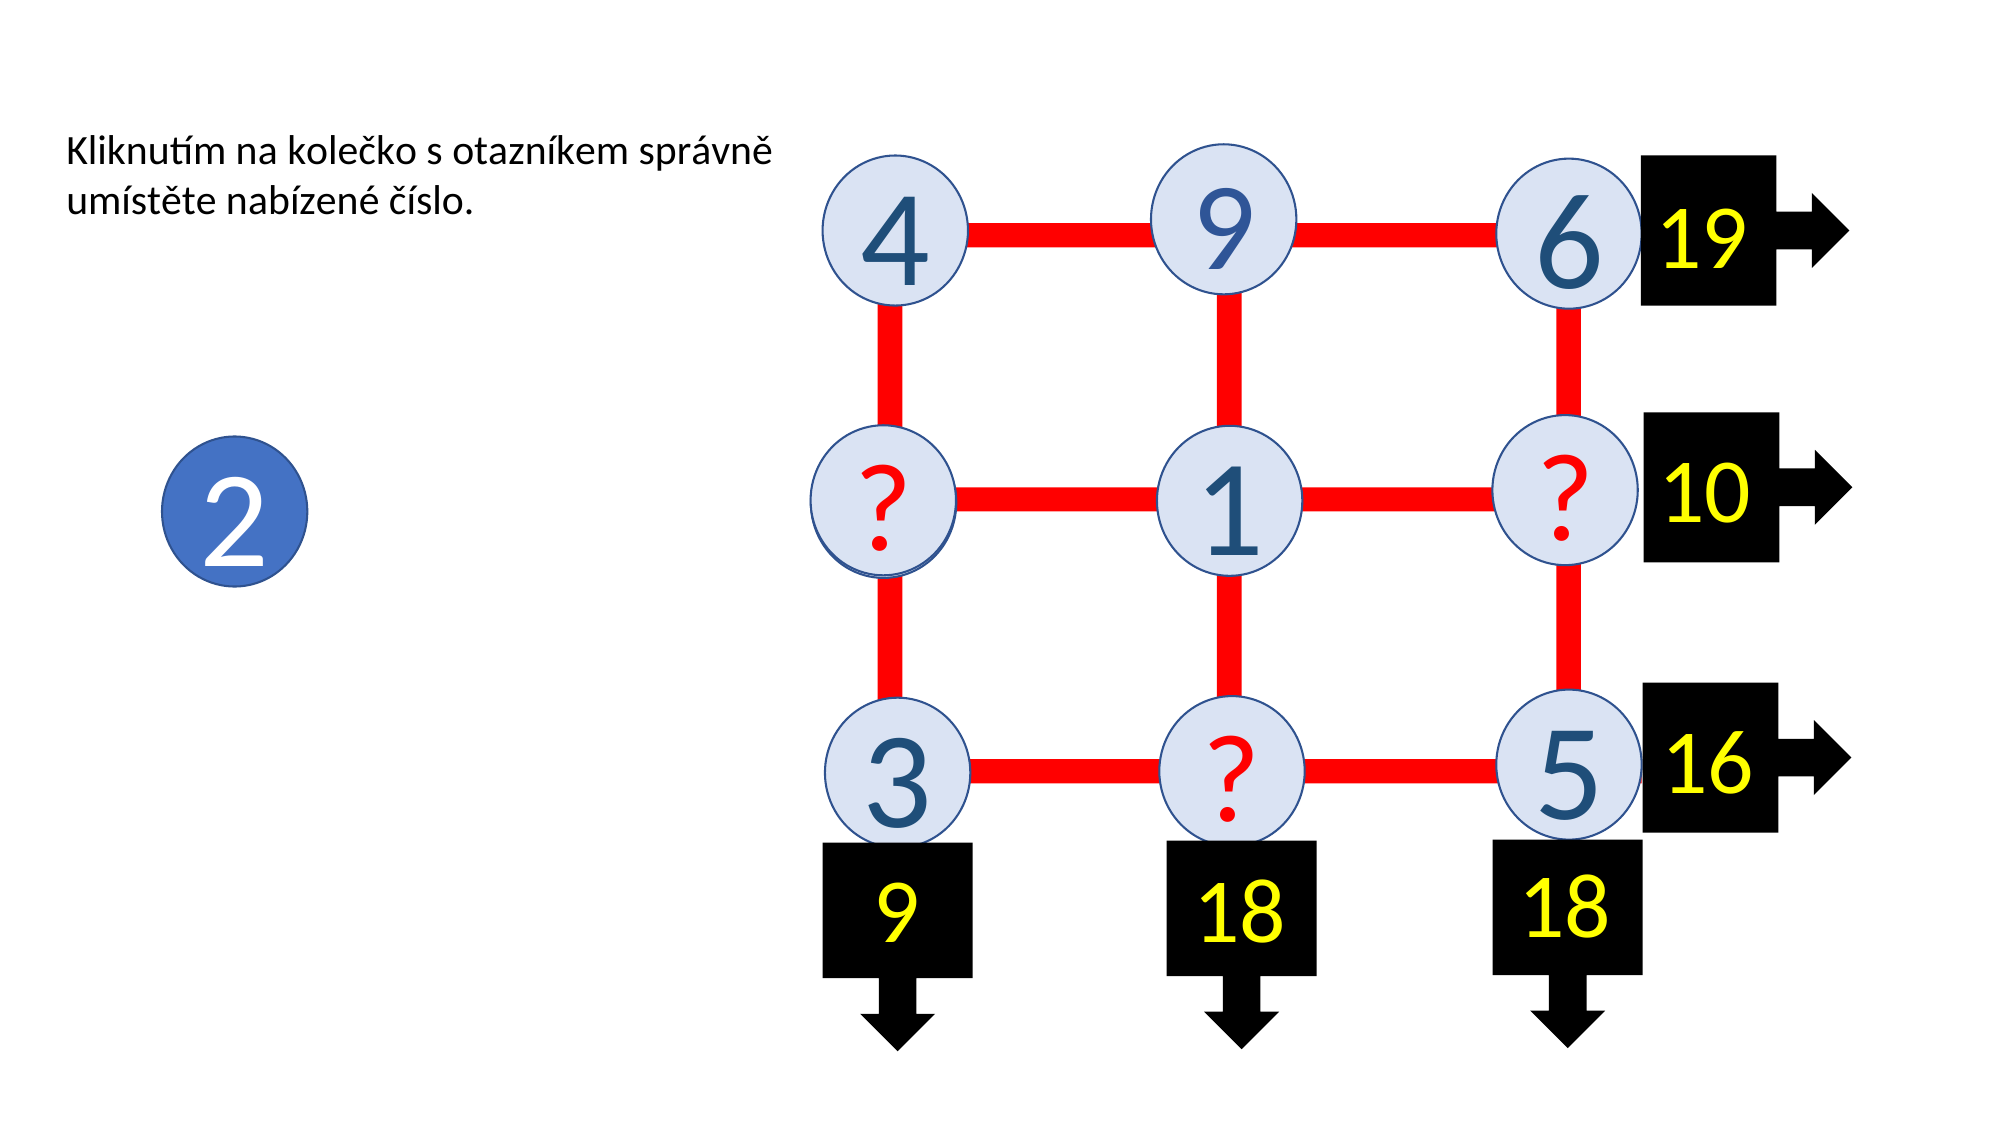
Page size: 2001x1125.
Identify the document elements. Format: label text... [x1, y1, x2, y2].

text_box [1216, 575, 1242, 697]
text_box [877, 304, 903, 427]
text_box [1166, 840, 1317, 1050]
text_box [1640, 682, 1852, 833]
text_box 18 [1503, 837, 1627, 964]
text_box [1640, 155, 1850, 306]
text_box [1304, 759, 1498, 784]
text_box 1 [1156, 425, 1303, 576]
text_box [877, 576, 903, 700]
text_box [822, 842, 973, 1052]
text_box [1302, 487, 1495, 512]
text_box [1492, 839, 1643, 1049]
text_box ? [810, 425, 956, 576]
text_box [955, 487, 1158, 512]
text_box 16 [1646, 694, 1769, 820]
text_box 2 [161, 436, 308, 587]
text_box [967, 223, 1156, 248]
text_box 18 [1178, 842, 1302, 969]
text_box 3 [824, 697, 971, 842]
text_box ? [1492, 415, 1638, 566]
text_box [1556, 308, 1581, 416]
text_box [1556, 564, 1581, 690]
text_box [970, 759, 1160, 784]
text_box 2 [817, 518, 955, 578]
text_box 9 [859, 842, 936, 969]
text_box [1643, 412, 1853, 563]
text_box ? [1159, 696, 1305, 840]
text_box [1292, 223, 1497, 248]
text_box Kliknutím na kolečko s otazníkem správně umístěte nabízené číslo. [51, 114, 789, 231]
text_box 19 [1640, 169, 1764, 295]
text_box 9 [1150, 144, 1297, 295]
text_box [1216, 293, 1242, 426]
text_box 10 [1643, 423, 1767, 550]
text_box 4 [822, 155, 968, 306]
text_box 5 [1496, 689, 1642, 837]
text_box 6 [1496, 158, 1640, 309]
